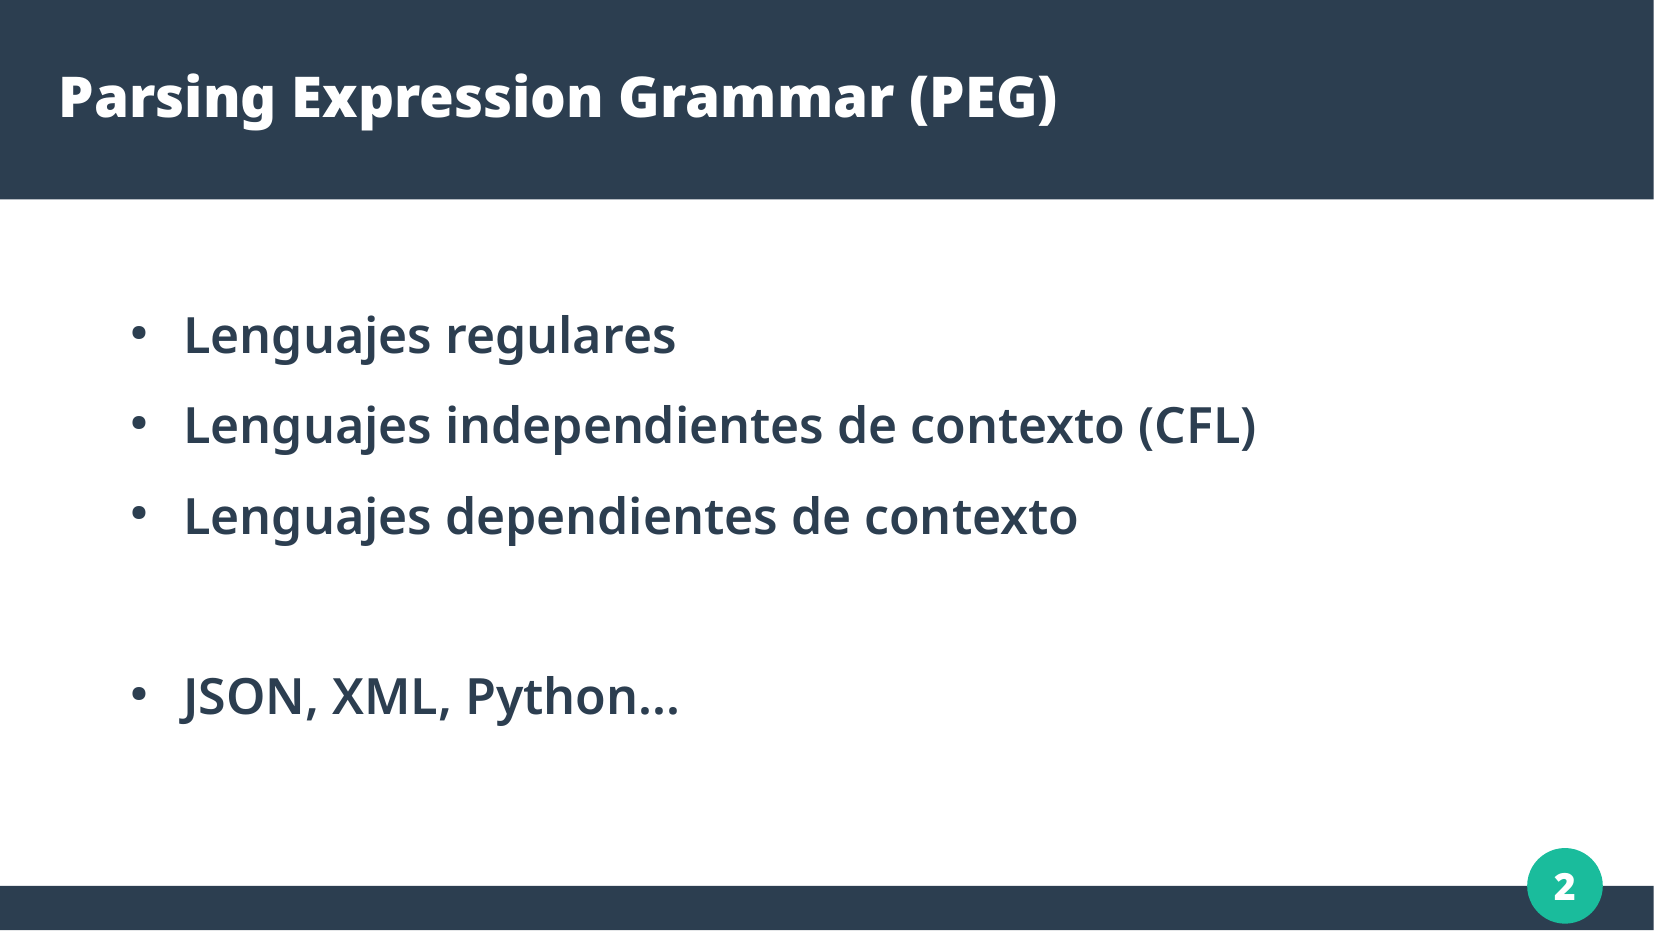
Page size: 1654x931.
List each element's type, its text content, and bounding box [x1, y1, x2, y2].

list Lenguajes regulares Lenguajes independientes de contexto (CFL) Lenguajes dependientes de contexto JSON, XML, Python... [112, 300, 1648, 921]
title Parsing Expression Grammar (PEG) [59, 37, 1595, 156]
